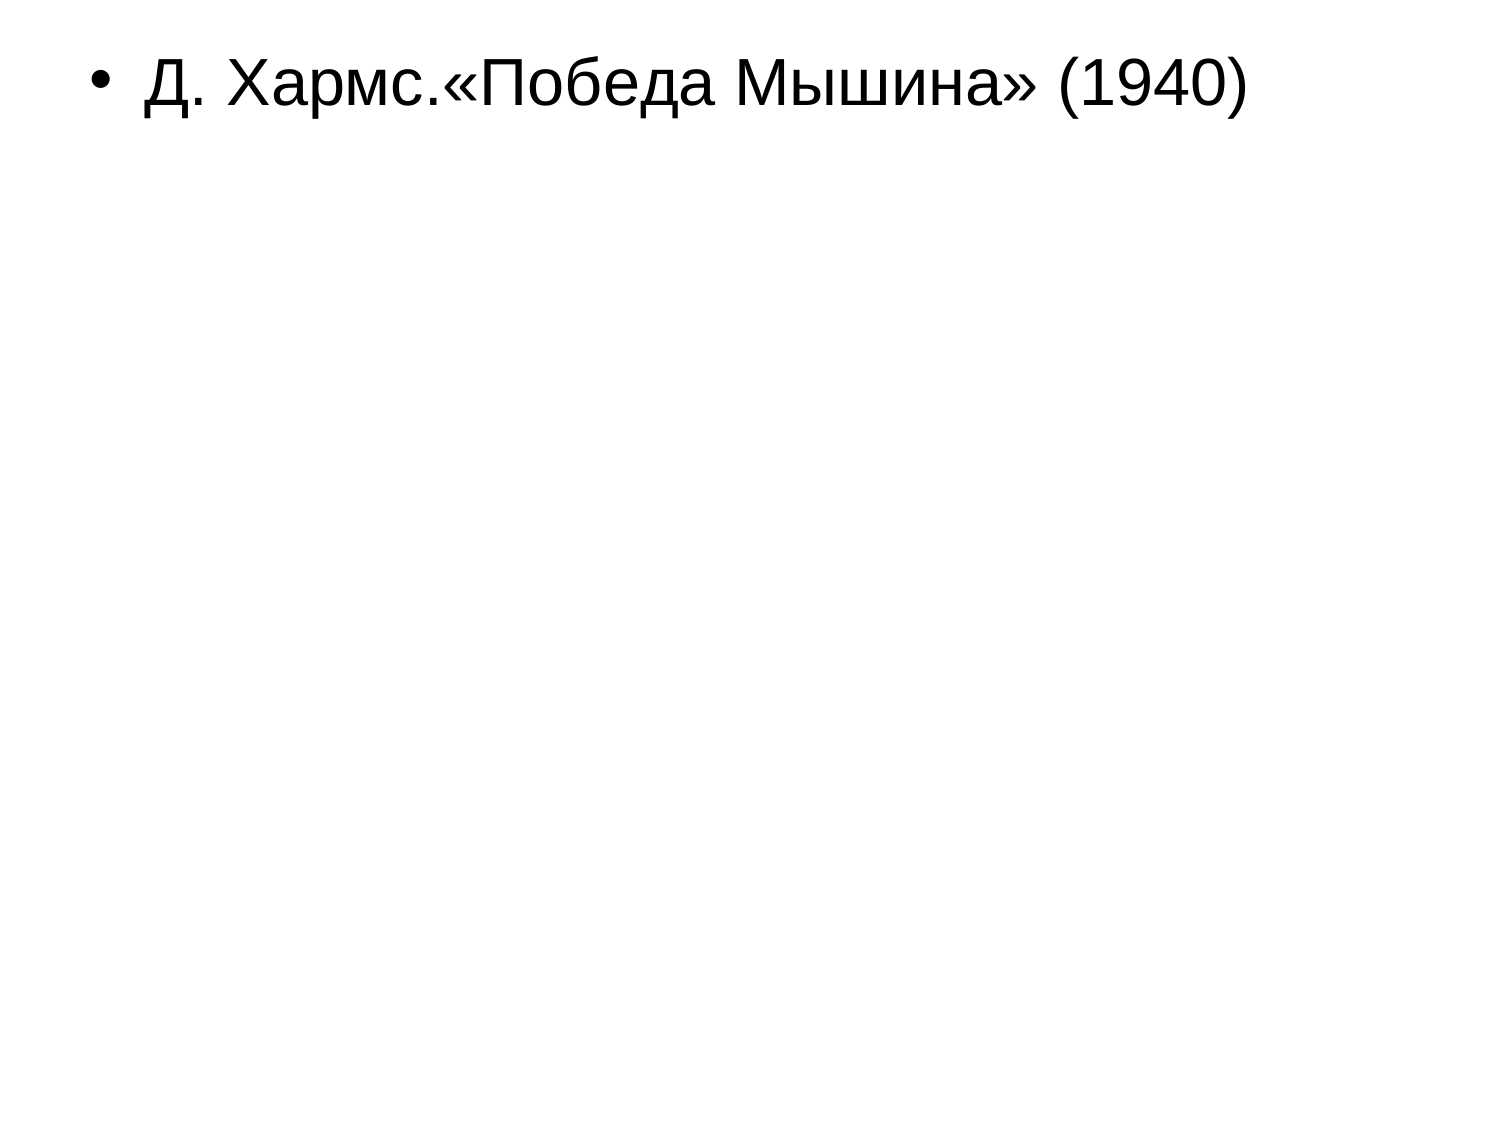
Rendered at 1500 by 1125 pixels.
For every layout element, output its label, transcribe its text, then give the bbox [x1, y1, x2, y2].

list Д. Хармс.«Победа Мышина» (1940) [75, 31, 1426, 1006]
